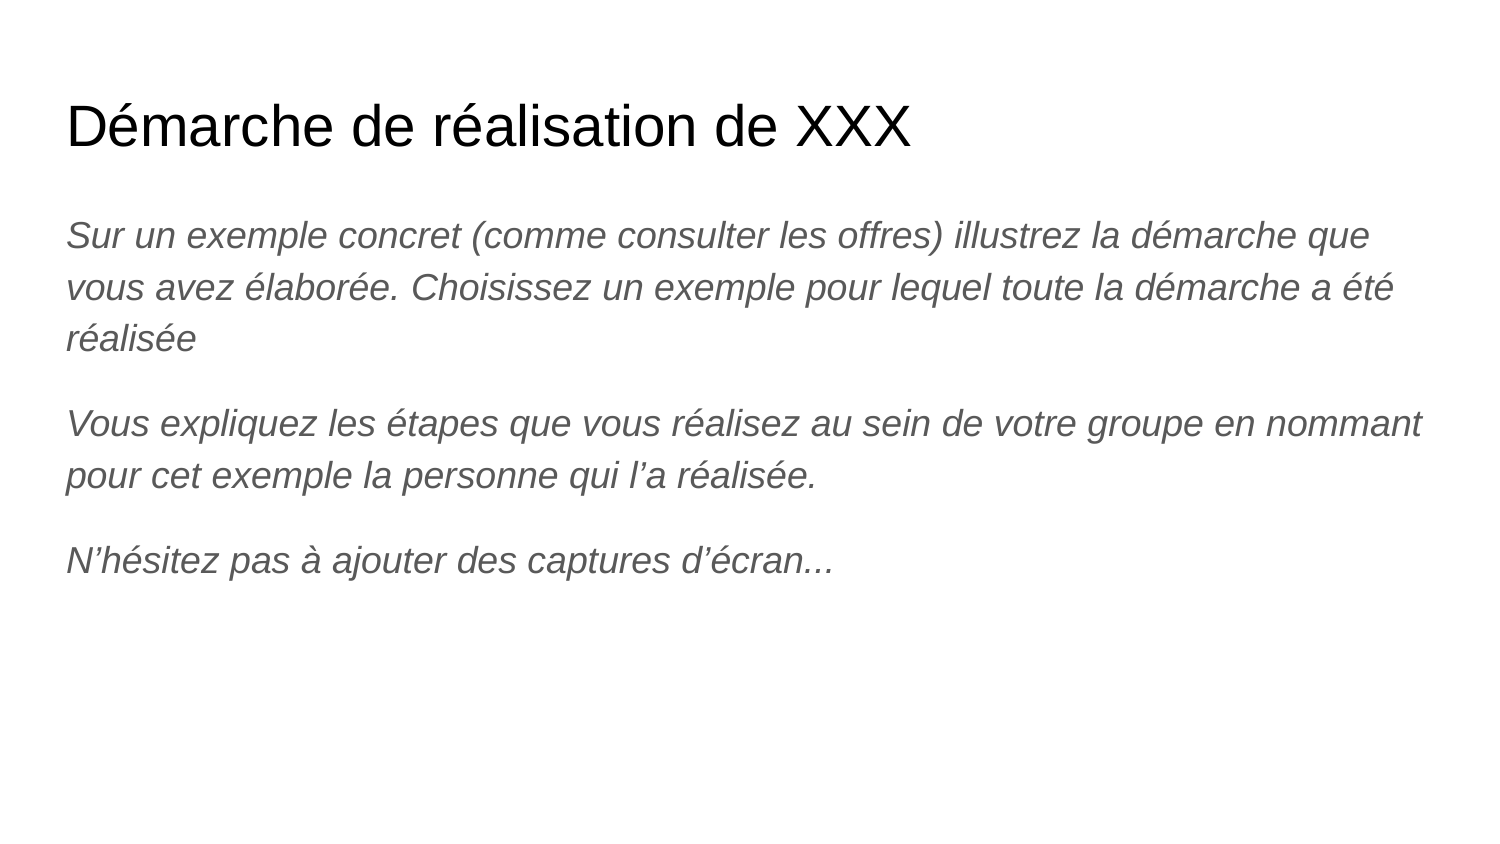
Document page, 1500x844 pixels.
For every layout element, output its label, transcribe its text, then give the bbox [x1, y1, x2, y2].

title Démarche de réalisation de XXX [51, 72, 1449, 167]
list Sur un exemple concret (comme consulter les offres) illustrez la démarche que vous avez élaborée. Choisissez un exemple pour lequel toute la démarche a été réalisée Vous expliquez les étapes que vous réalisez au sein de votre groupe en nommant pour cet exemple la personne qui l’a réalisée. N’hésitez pas à ajouter des captures d’écran... [51, 189, 1449, 750]
